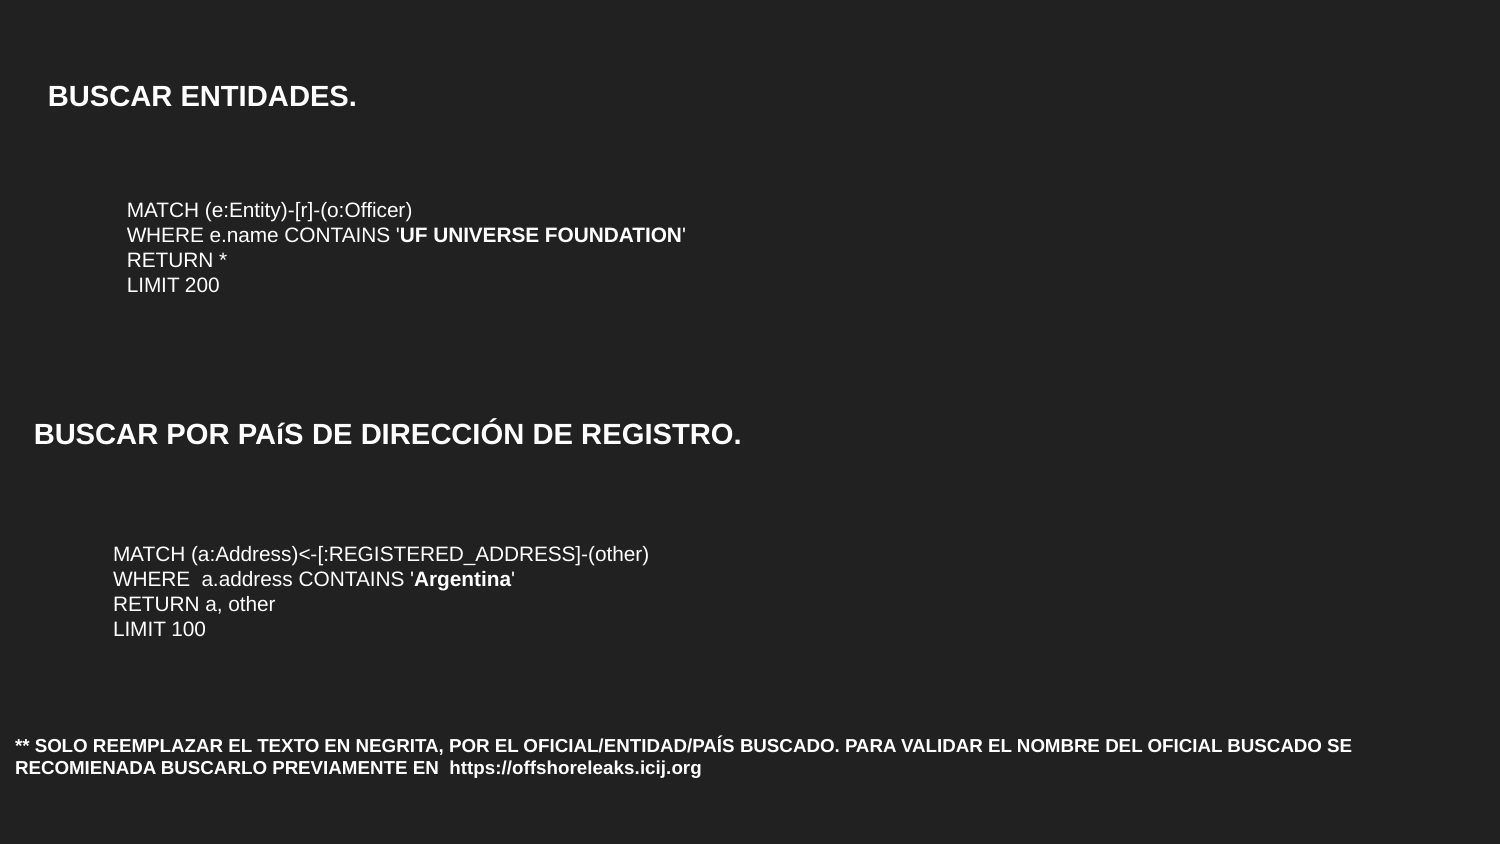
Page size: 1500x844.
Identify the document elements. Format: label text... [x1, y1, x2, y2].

text_box MATCH (e:Entity)-[r]-(o:Officer) WHERE e.name CONTAINS 'UF UNIVERSE FOUNDATION' RETURN * LIMIT 200 [111, 122, 824, 371]
text_box BUSCAR ENTIDADES. [32, 0, 888, 190]
text_box ** SOLO REEMPLAZAR EL TEXTO EN NEGRITA, POR EL OFICIAL/ENTIDAD/PAÍS BUSCADO. PARA VALIDAR EL NOMBRE DEL OFICIAL BUSCADO SE RECOMIENADA BUSCARLO PREVIAMENTE EN https://offshoreleaks.icij.org [0, 690, 1500, 844]
text_box BUSCAR POR PAíS DE DIRECCIÓN DE REGISTRO. [18, 338, 874, 528]
text_box MATCH (a:Address)<-[:REGISTERED_ADDRESS]-(other) WHERE a.address CONTAINS 'Argentina' RETURN a, other LIMIT 100 [98, 471, 942, 690]
